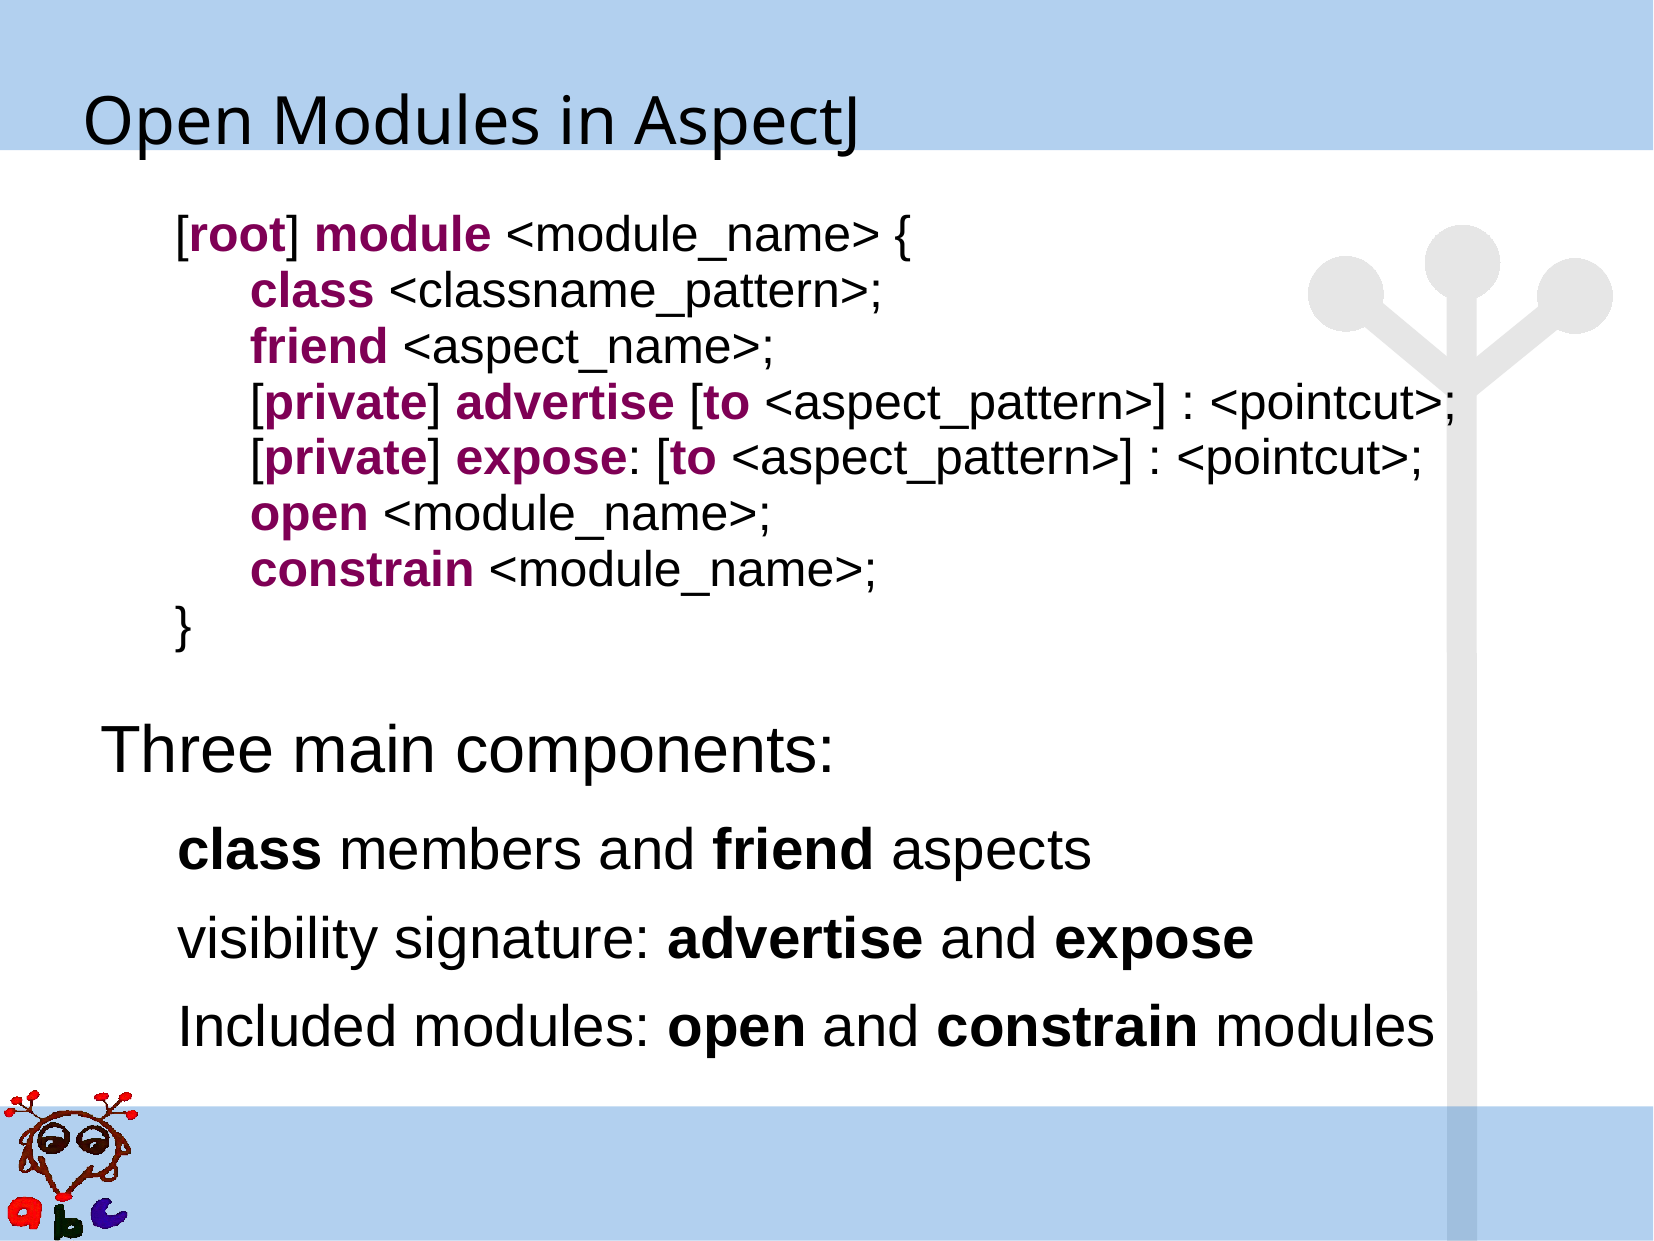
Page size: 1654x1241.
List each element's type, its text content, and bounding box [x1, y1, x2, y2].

list Three main components: class members and friend aspects visibility signature: advertise and expose Included modules: open and constrain modules [82, 712, 1571, 1073]
text_box [root] module <module_name> { class <classname_pattern>; friend <aspect_name>; [private] advertise [to <aspect_pattern>] : <pointcut>; [private] expose: [to <aspect_pattern>] : <pointcut>; open <module_name>; constrain <module_name>; } [159, 199, 1473, 671]
title Open Modules in AspectJ [82, 49, 1576, 188]
picture [0, 1088, 139, 1241]
